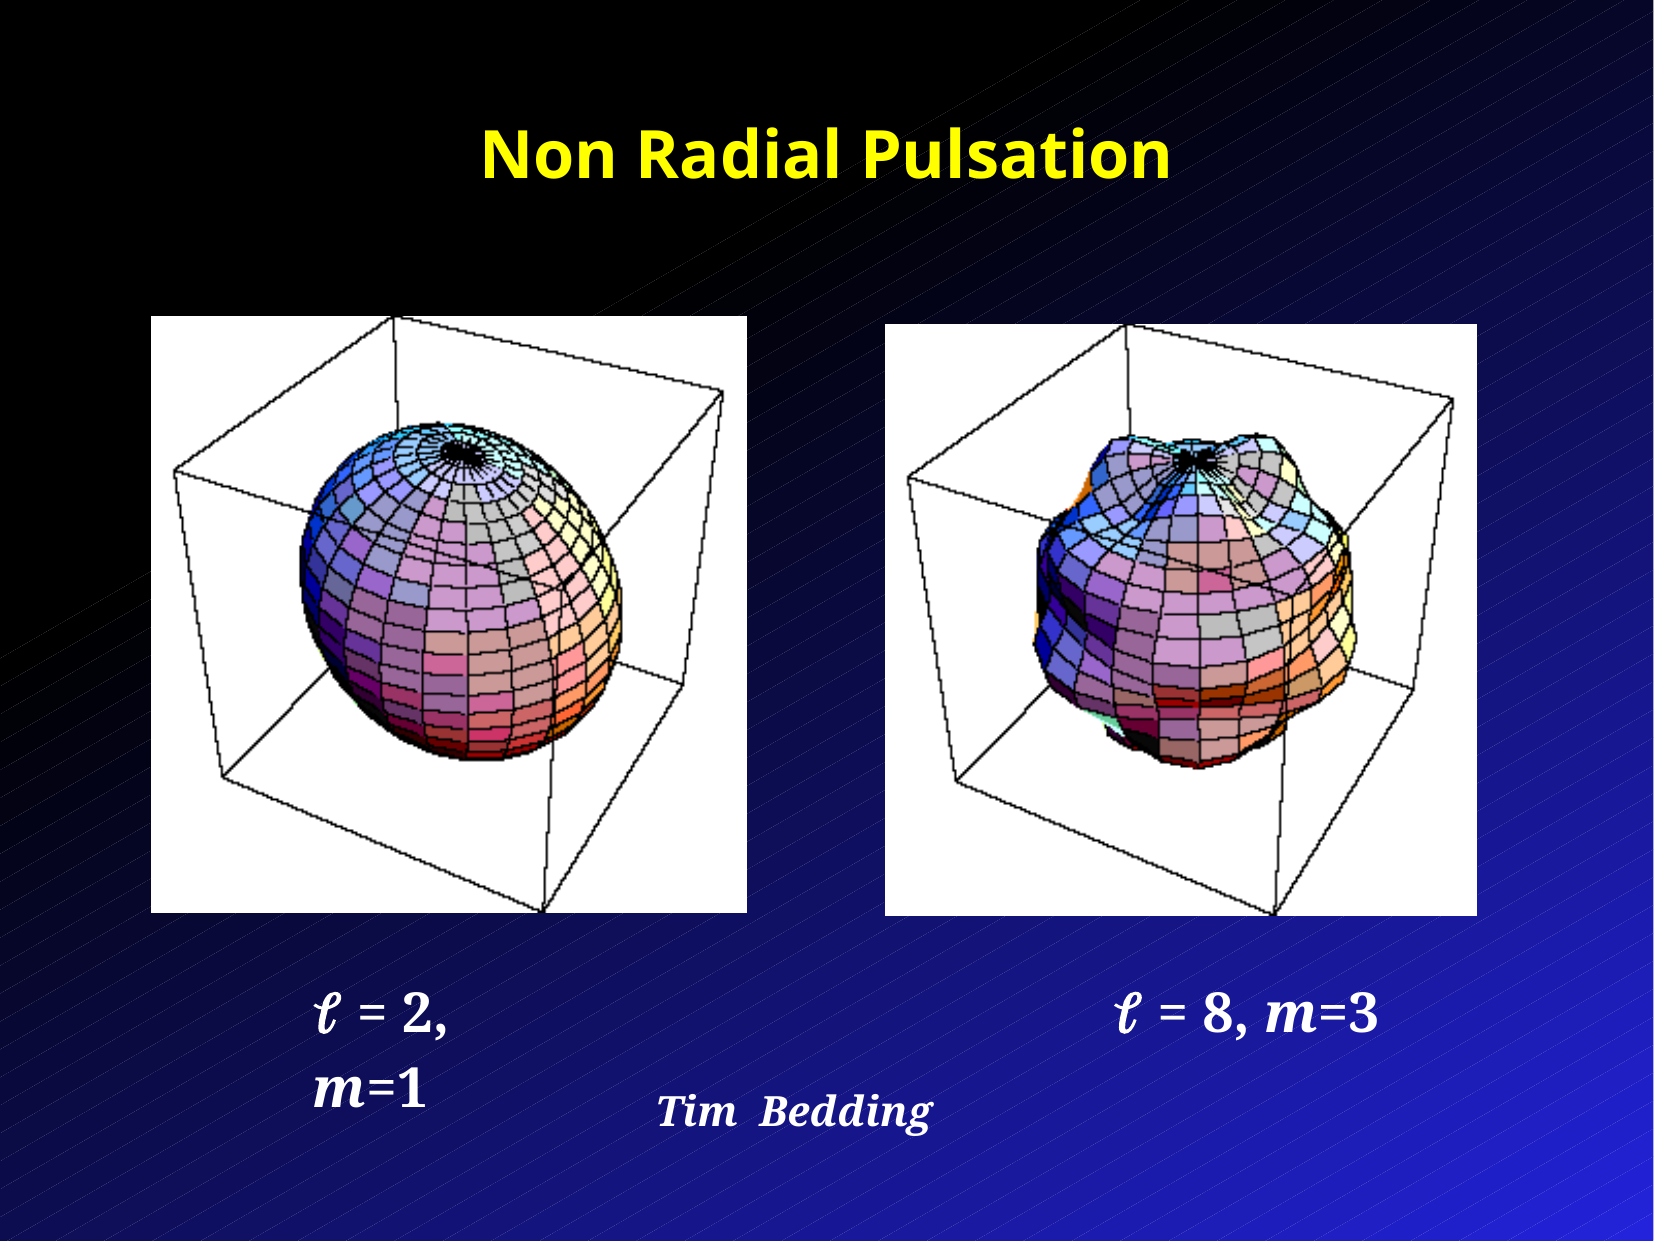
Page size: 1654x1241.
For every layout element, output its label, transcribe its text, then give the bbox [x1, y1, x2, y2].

picture [151, 316, 747, 913]
picture [885, 324, 1477, 916]
text_box  = 2, m=1 [297, 966, 591, 1063]
title Non Radial Pulsation [82, 56, 1571, 250]
text_box Tim Bedding [629, 1074, 975, 1147]
text_box  = 8, m=3 [1098, 965, 1395, 1057]
